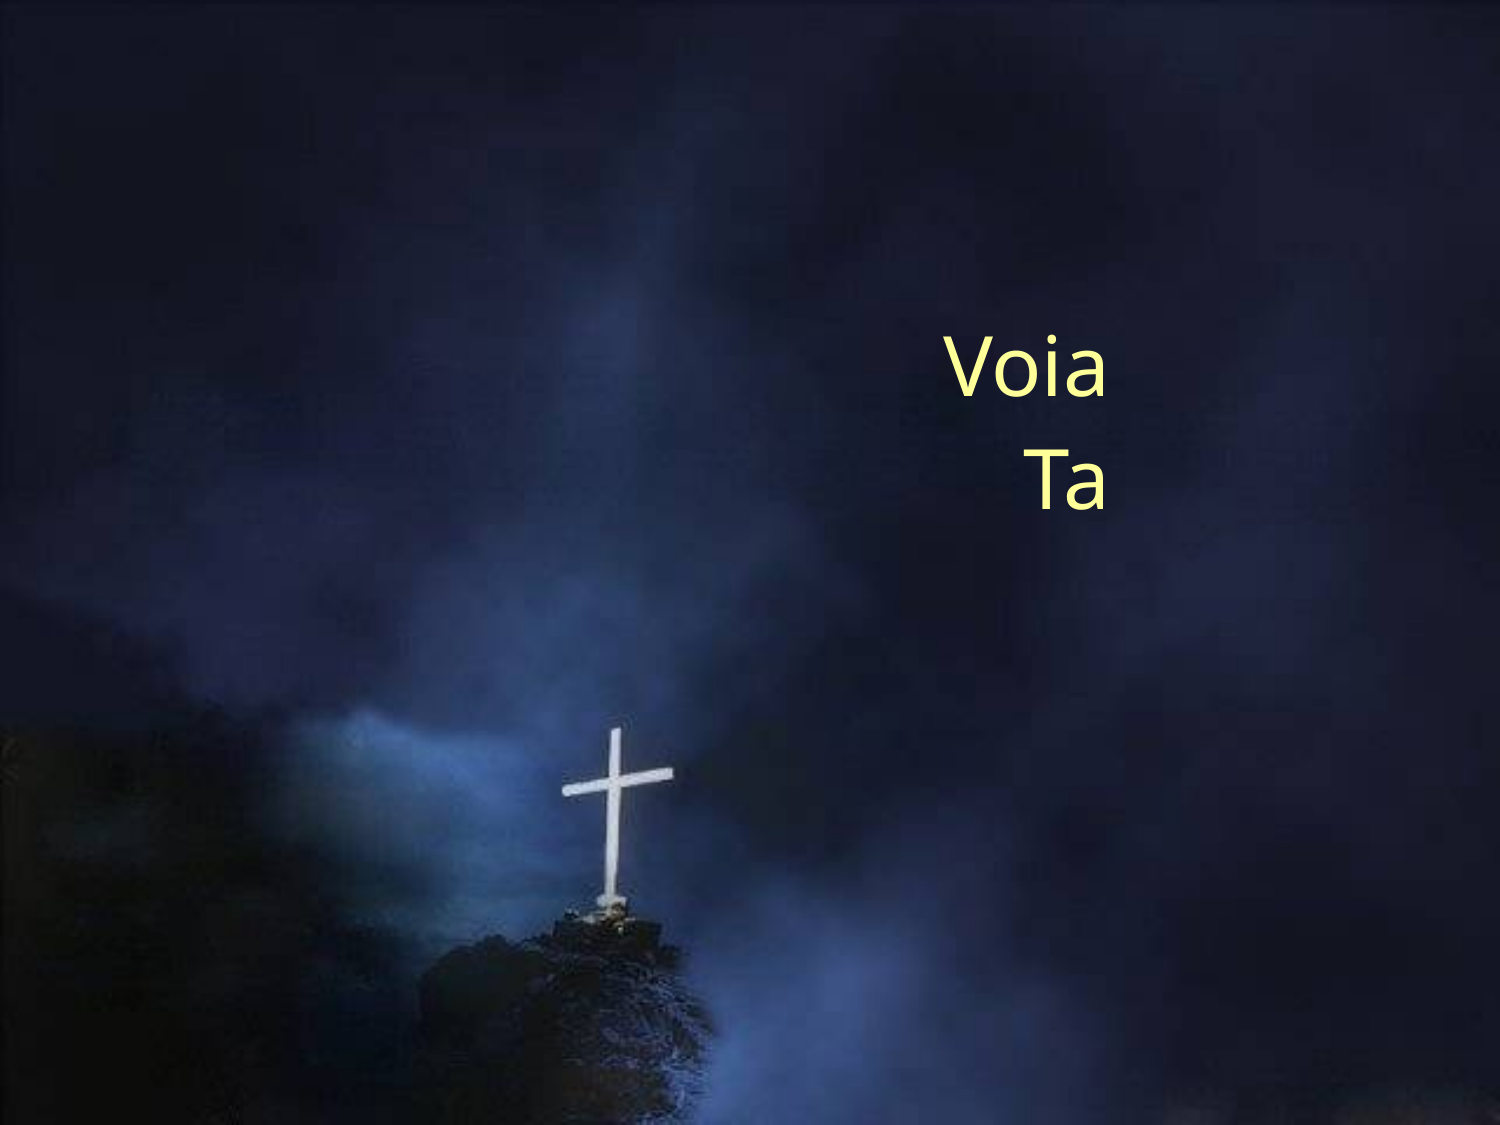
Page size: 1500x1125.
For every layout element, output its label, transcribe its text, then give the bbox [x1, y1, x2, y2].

text_box Voia Ta [825, 299, 1126, 451]
picture [0, 0, 1500, 1125]
